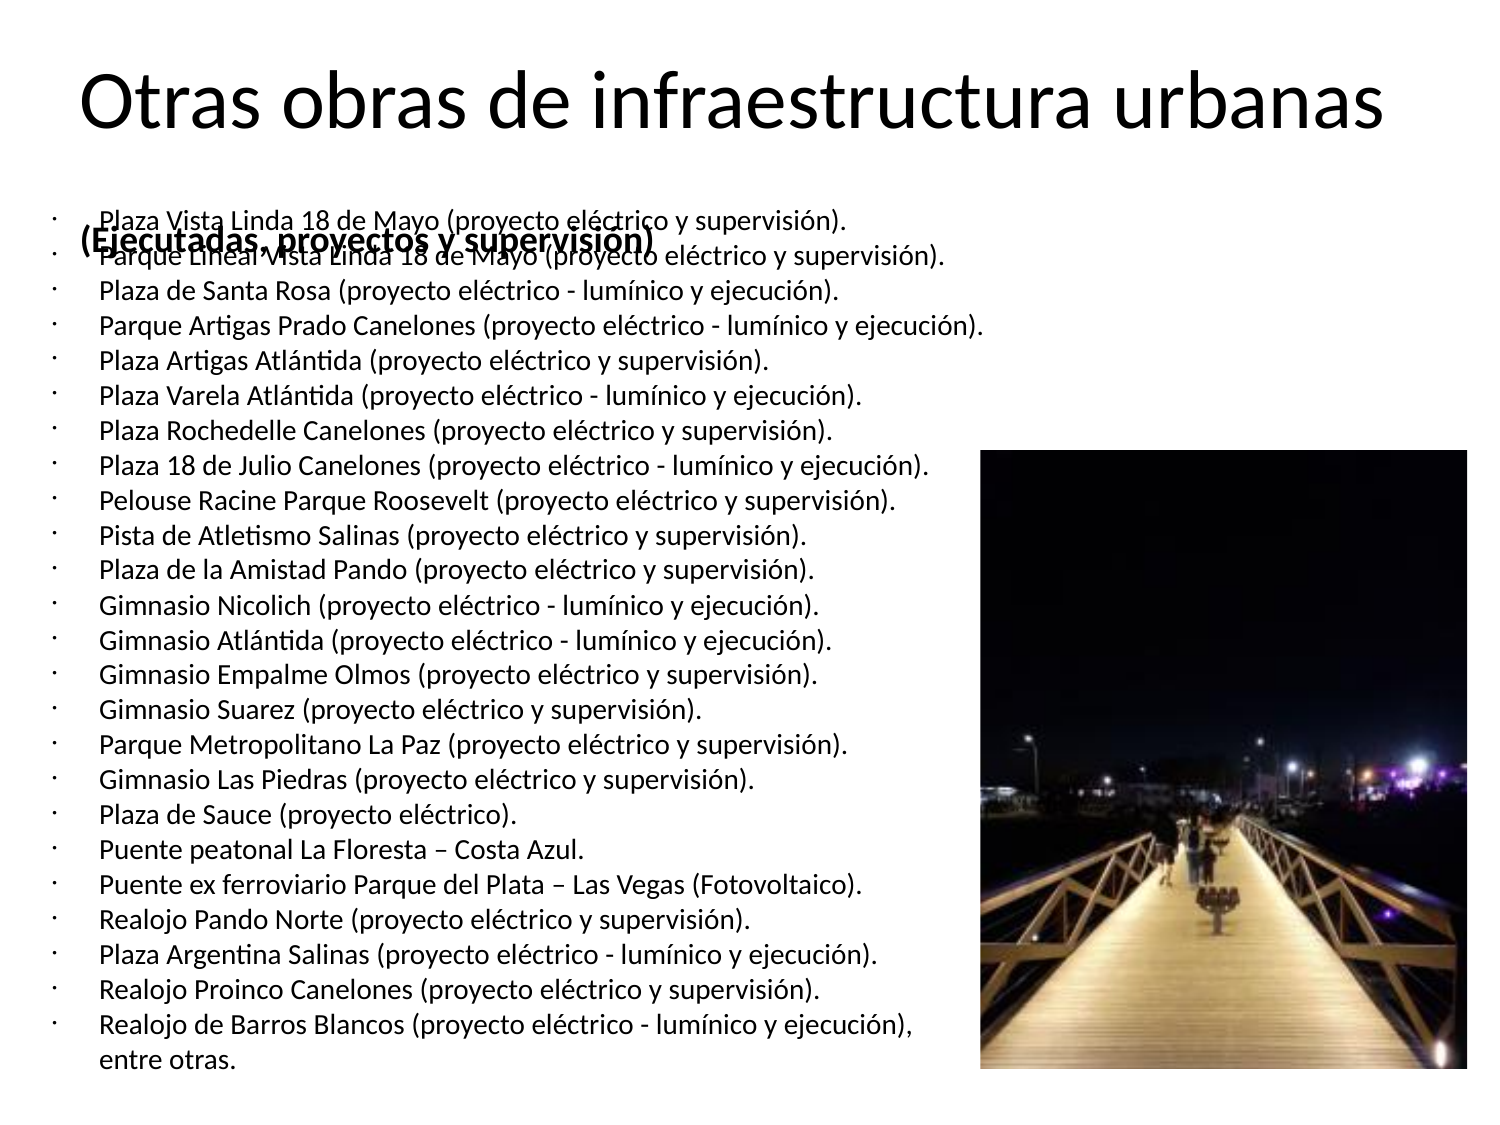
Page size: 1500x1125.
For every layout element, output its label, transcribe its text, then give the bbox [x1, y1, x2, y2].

text_box Plaza Vista Linda 18 de Mayo (proyecto eléctrico y supervisión). Parque Lineal Vista Linda 18 de Mayo (proyecto eléctrico y supervisión). Plaza de Santa Rosa (proyecto eléctrico - lumínico y ejecución). Parque Artigas Prado Canelones (proyecto eléctrico - lumínico y ejecución). Plaza Artigas Atlántida (proyecto eléctrico y supervisión). Plaza Varela Atlántida (proyecto eléctrico - lumínico y ejecución). Plaza Rochedelle Canelones (proyecto eléctrico y supervisión). Plaza 18 de Julio Canelones (proyecto eléctrico - lumínico y ejecución). Pelouse Racine Parque Roosevelt (proyecto eléctrico y supervisión). Pista de Atletismo Salinas (proyecto eléctrico y supervisión). Plaza de la Amistad Pando (proyecto eléctrico y supervisión). Gimnasio Nicolich (proyecto eléctrico - lumínico y ejecución). Gimnasio Atlántida (proyecto eléctrico - lumínico y ejecución). Gimnasio Empalme Olmos (proyecto eléctrico y supervisión). Gimnasio Suarez (proyecto eléctrico y supervisión). Parque Metropolitano La Paz (proyecto eléctrico y supervisión). Gimnasio Las Piedras (proyecto eléctrico y supervisión). Plaza de Sauce (proyecto eléctrico). Puente peatonal La Floresta – Costa Azul. Puente ex ferroviario Parque del Plata – Las Vegas (Fotovoltaico). Realojo Pando Norte (proyecto eléctrico y supervisión). Plaza Argentina Salinas (proyecto eléctrico - lumínico y ejecución). Realojo Proinco Canelones (proyecto eléctrico y supervisión). Realojo de Barros Blancos (proyecto eléctrico - lumínico y ejecución), entre otras. [37, 193, 1500, 1125]
picture [980, 450, 1468, 1069]
text_box Otras obras de infraestructura urbanas (Ejecutadas, proyectos y supervisión) [64, 37, 1415, 188]
